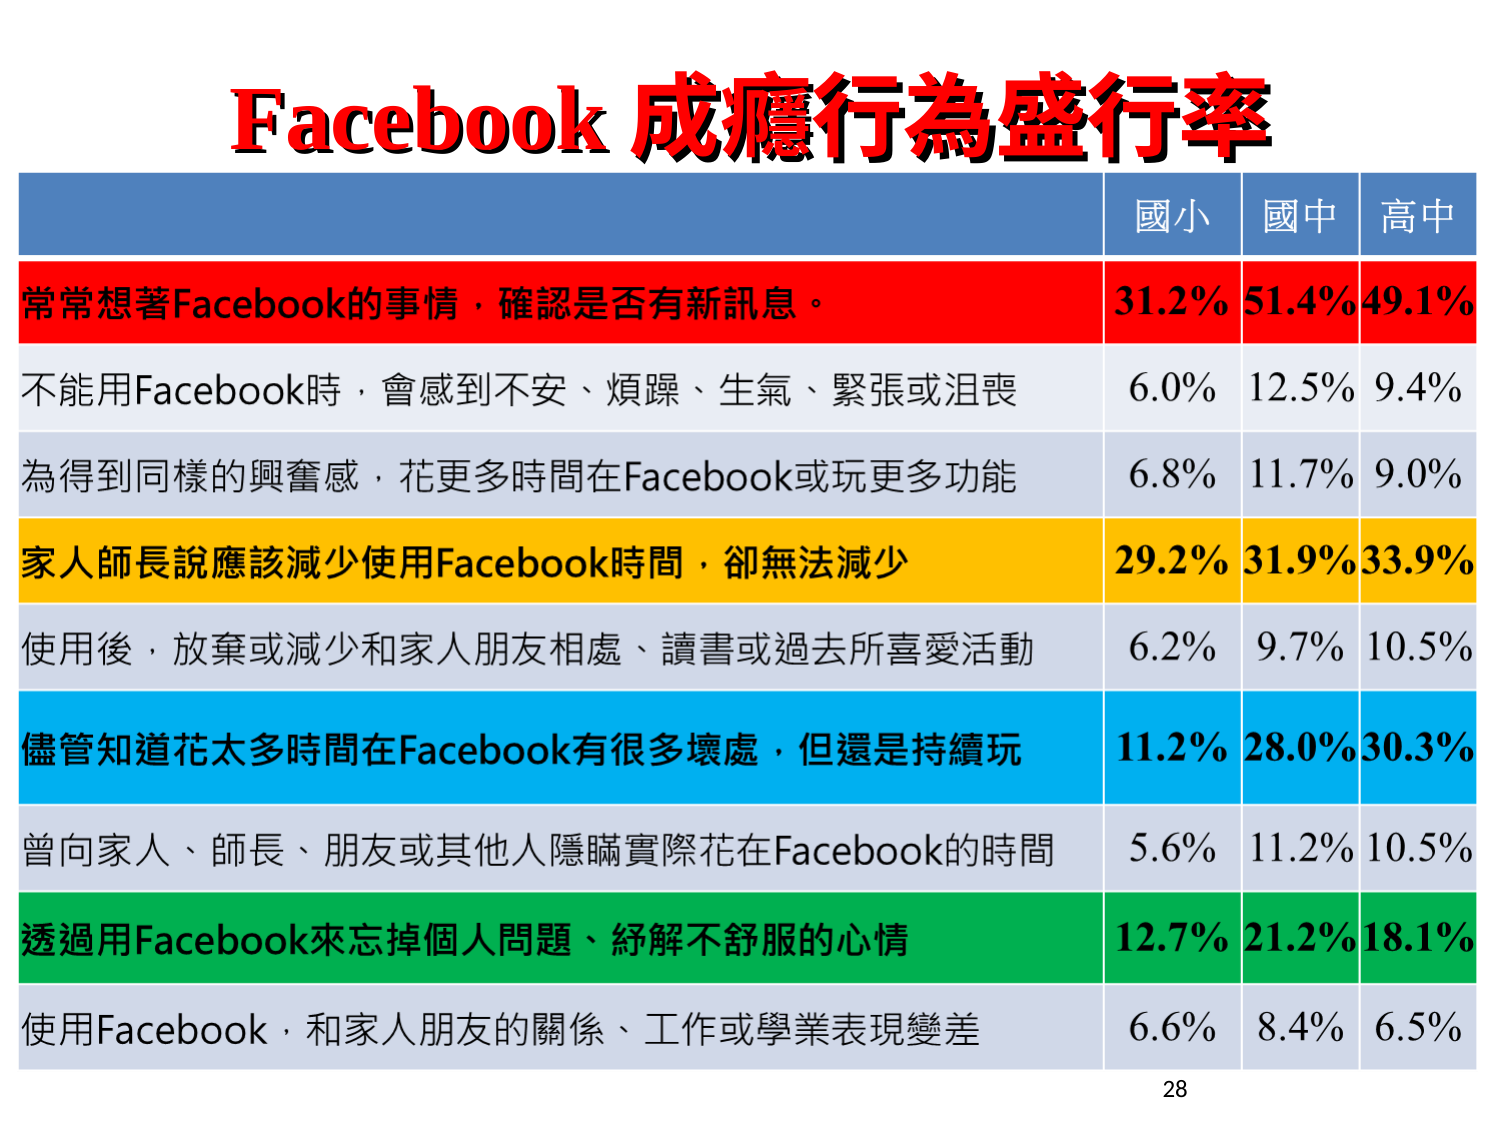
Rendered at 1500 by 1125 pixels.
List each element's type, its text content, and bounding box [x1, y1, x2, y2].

picture [17, 172, 1478, 1080]
text_box 28 [1147, 1065, 1498, 1125]
title Facebook成癮行為盛行率 [75, 19, 1426, 207]
